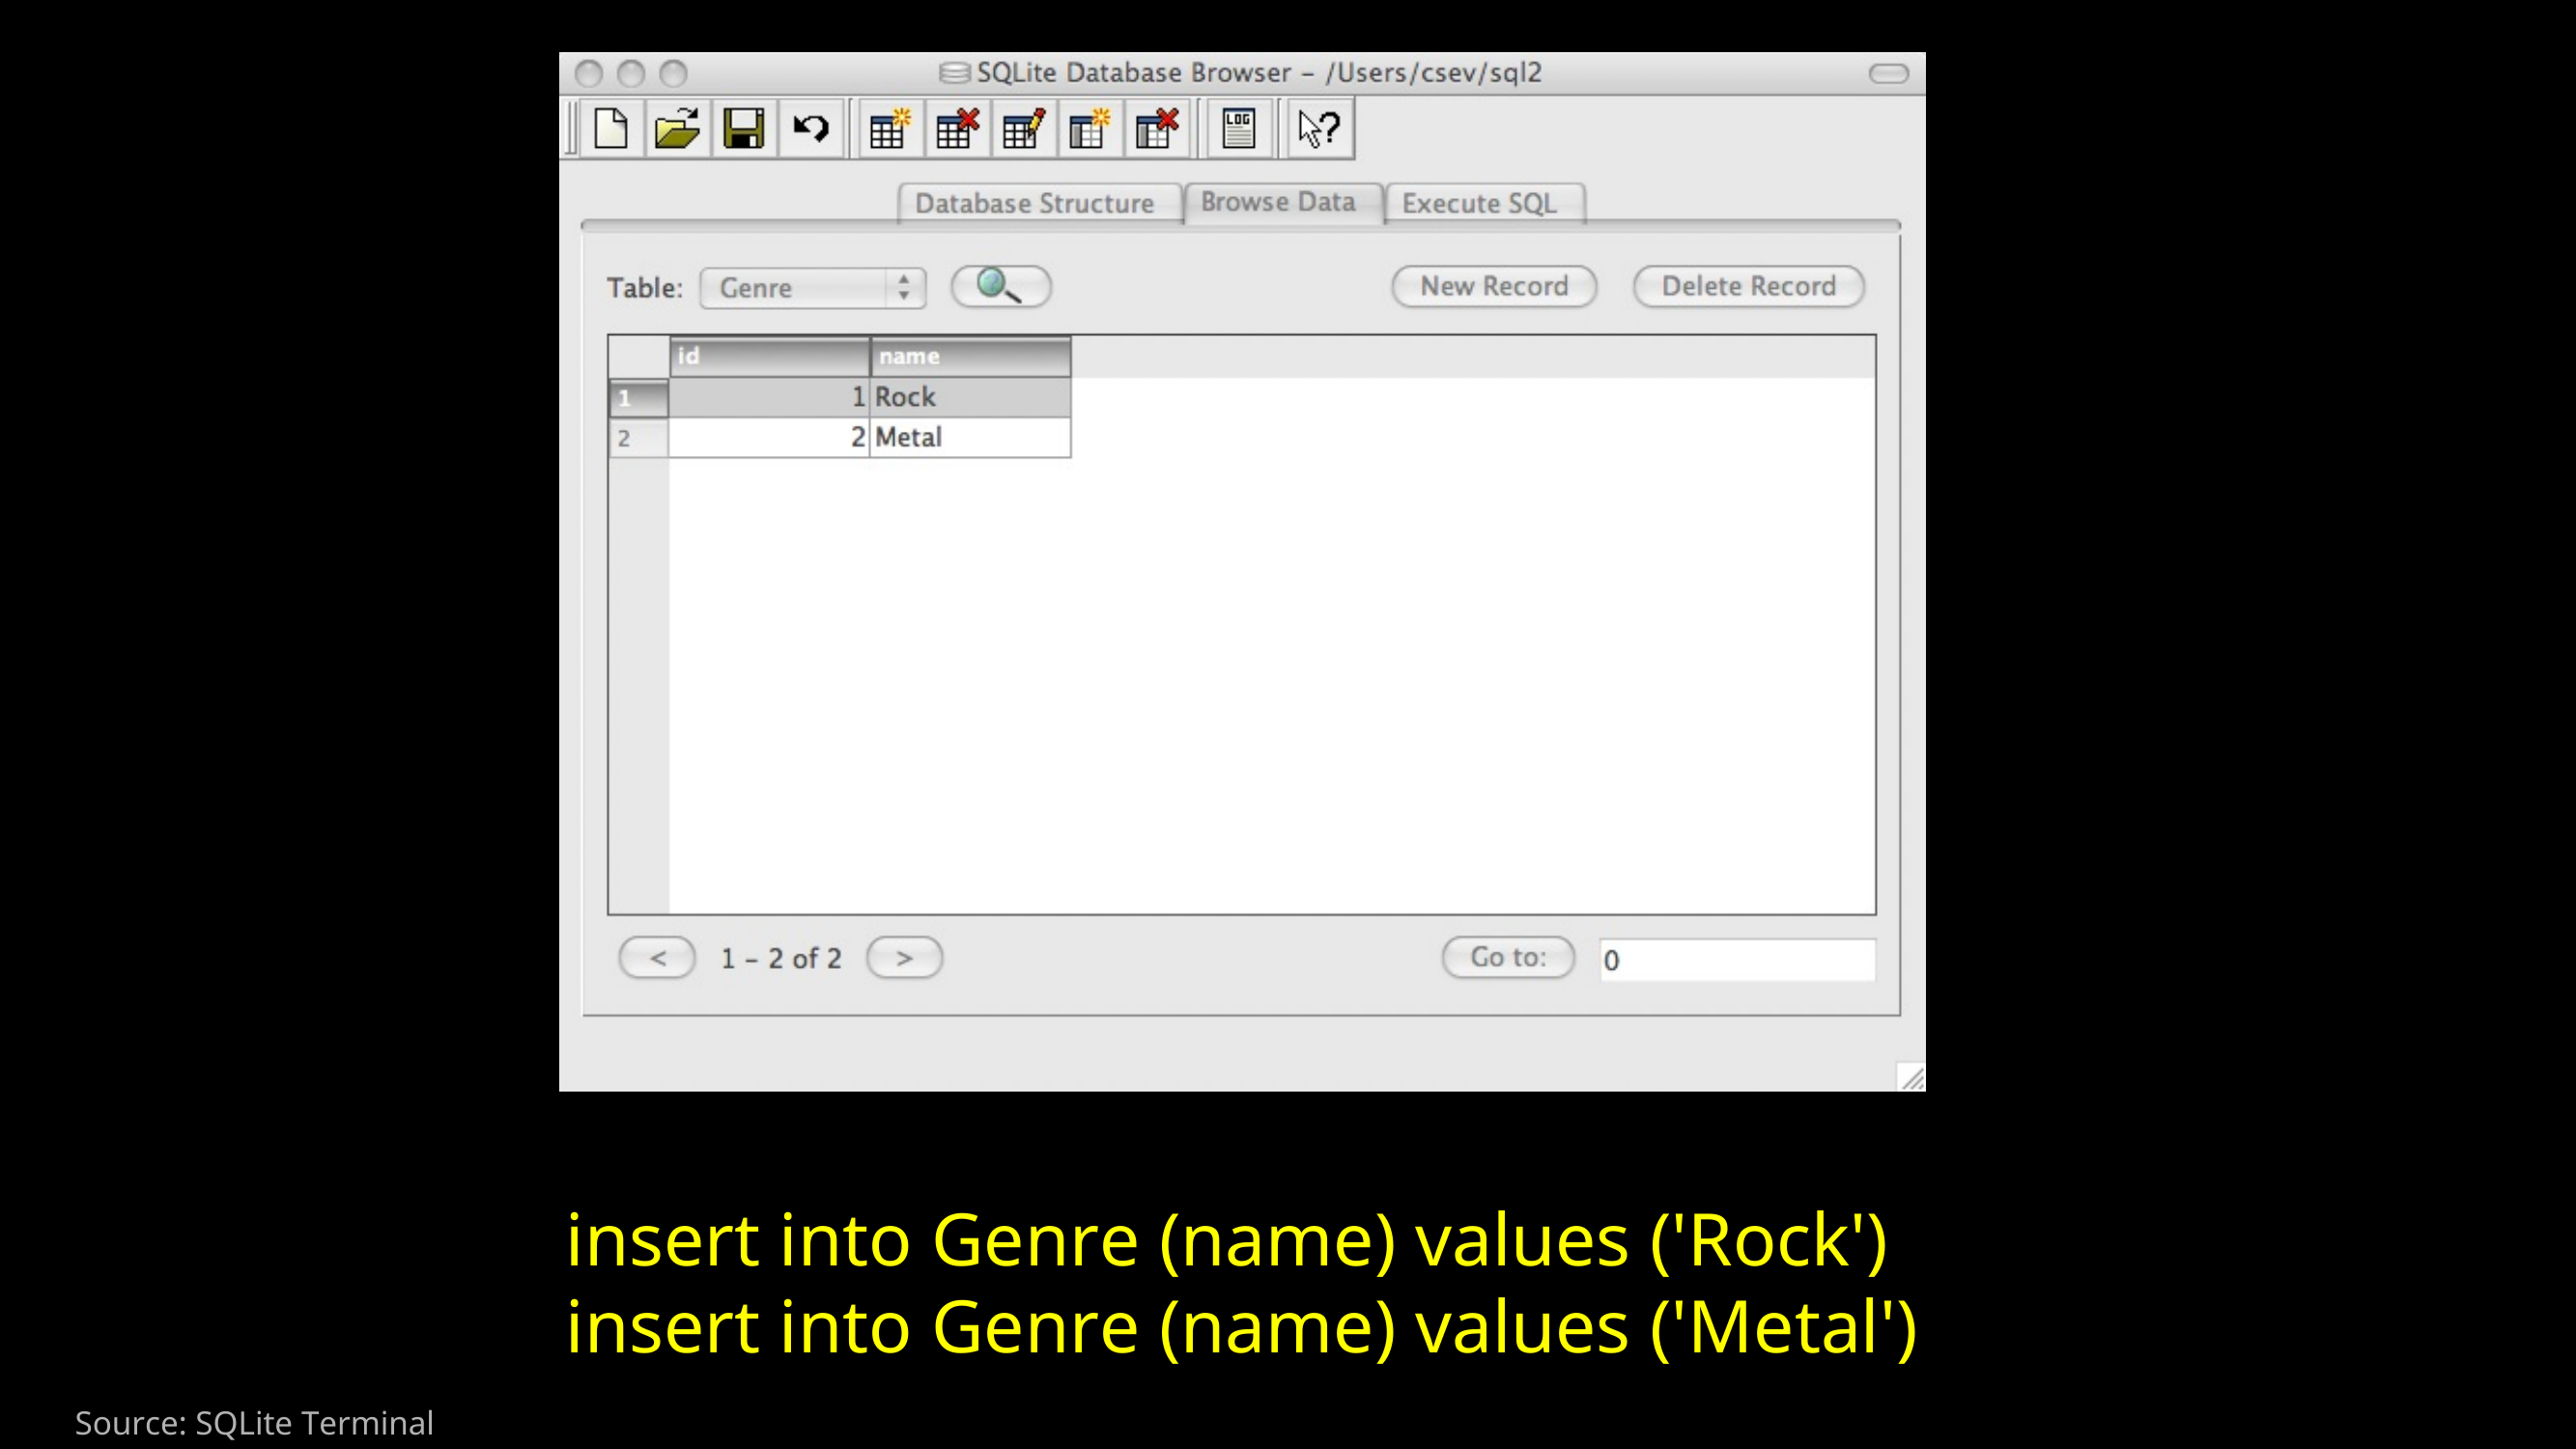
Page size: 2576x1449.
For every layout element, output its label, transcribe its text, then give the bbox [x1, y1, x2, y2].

text_box insert into Genre (name) values ('Rock') insert into Genre (name) values ('Metal') [565, 1192, 1919, 1367]
text_box Source: SQLite Terminal [60, 1395, 450, 1449]
picture [559, 52, 1926, 1092]
